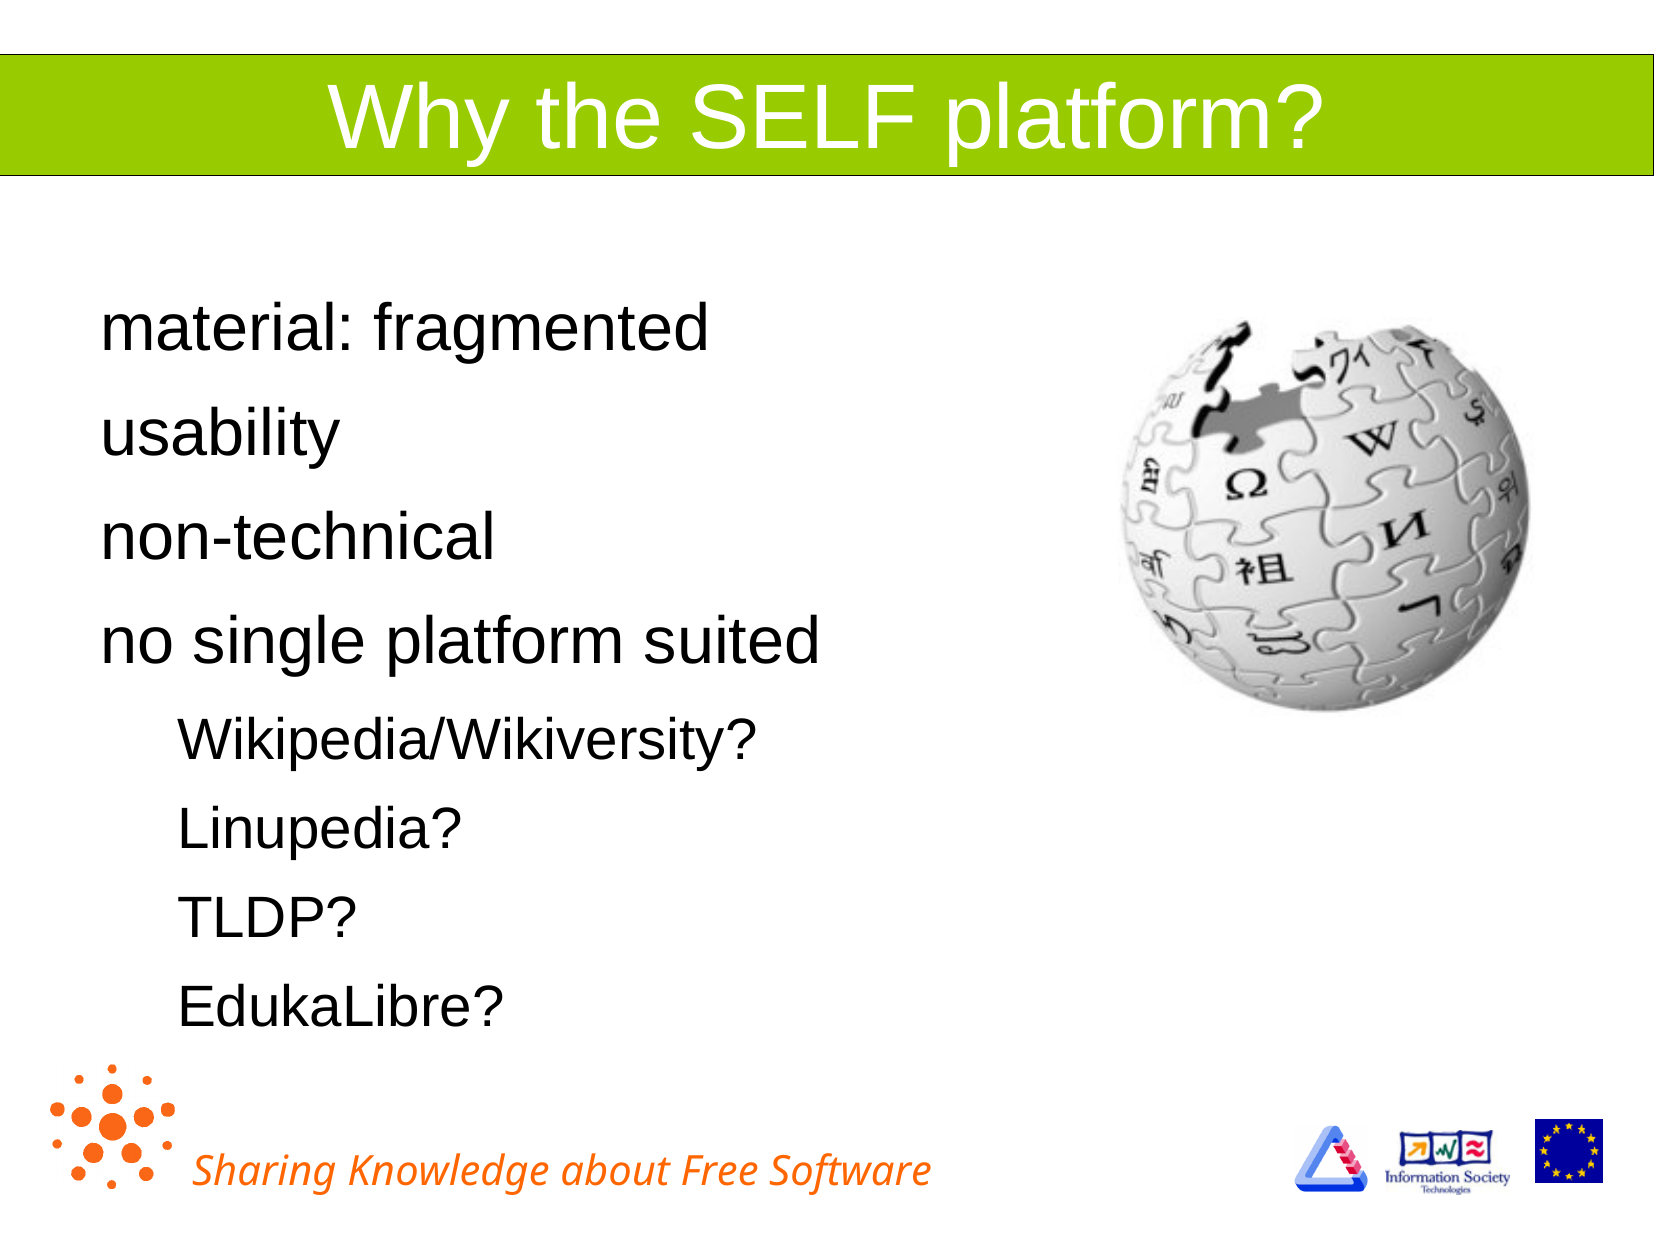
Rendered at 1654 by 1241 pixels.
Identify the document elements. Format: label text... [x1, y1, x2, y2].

picture [1117, 317, 1535, 734]
list material: fragmented usability non-technical no single platform suited Wikipedia/Wikiversity? Linupedia? TLDP? EdukaLibre? [82, 290, 1571, 1109]
picture [1535, 1119, 1603, 1183]
picture [1385, 1130, 1510, 1195]
picture [1294, 1125, 1368, 1193]
picture [50, 1064, 175, 1189]
title Why the SELF platform? [82, 59, 1571, 174]
